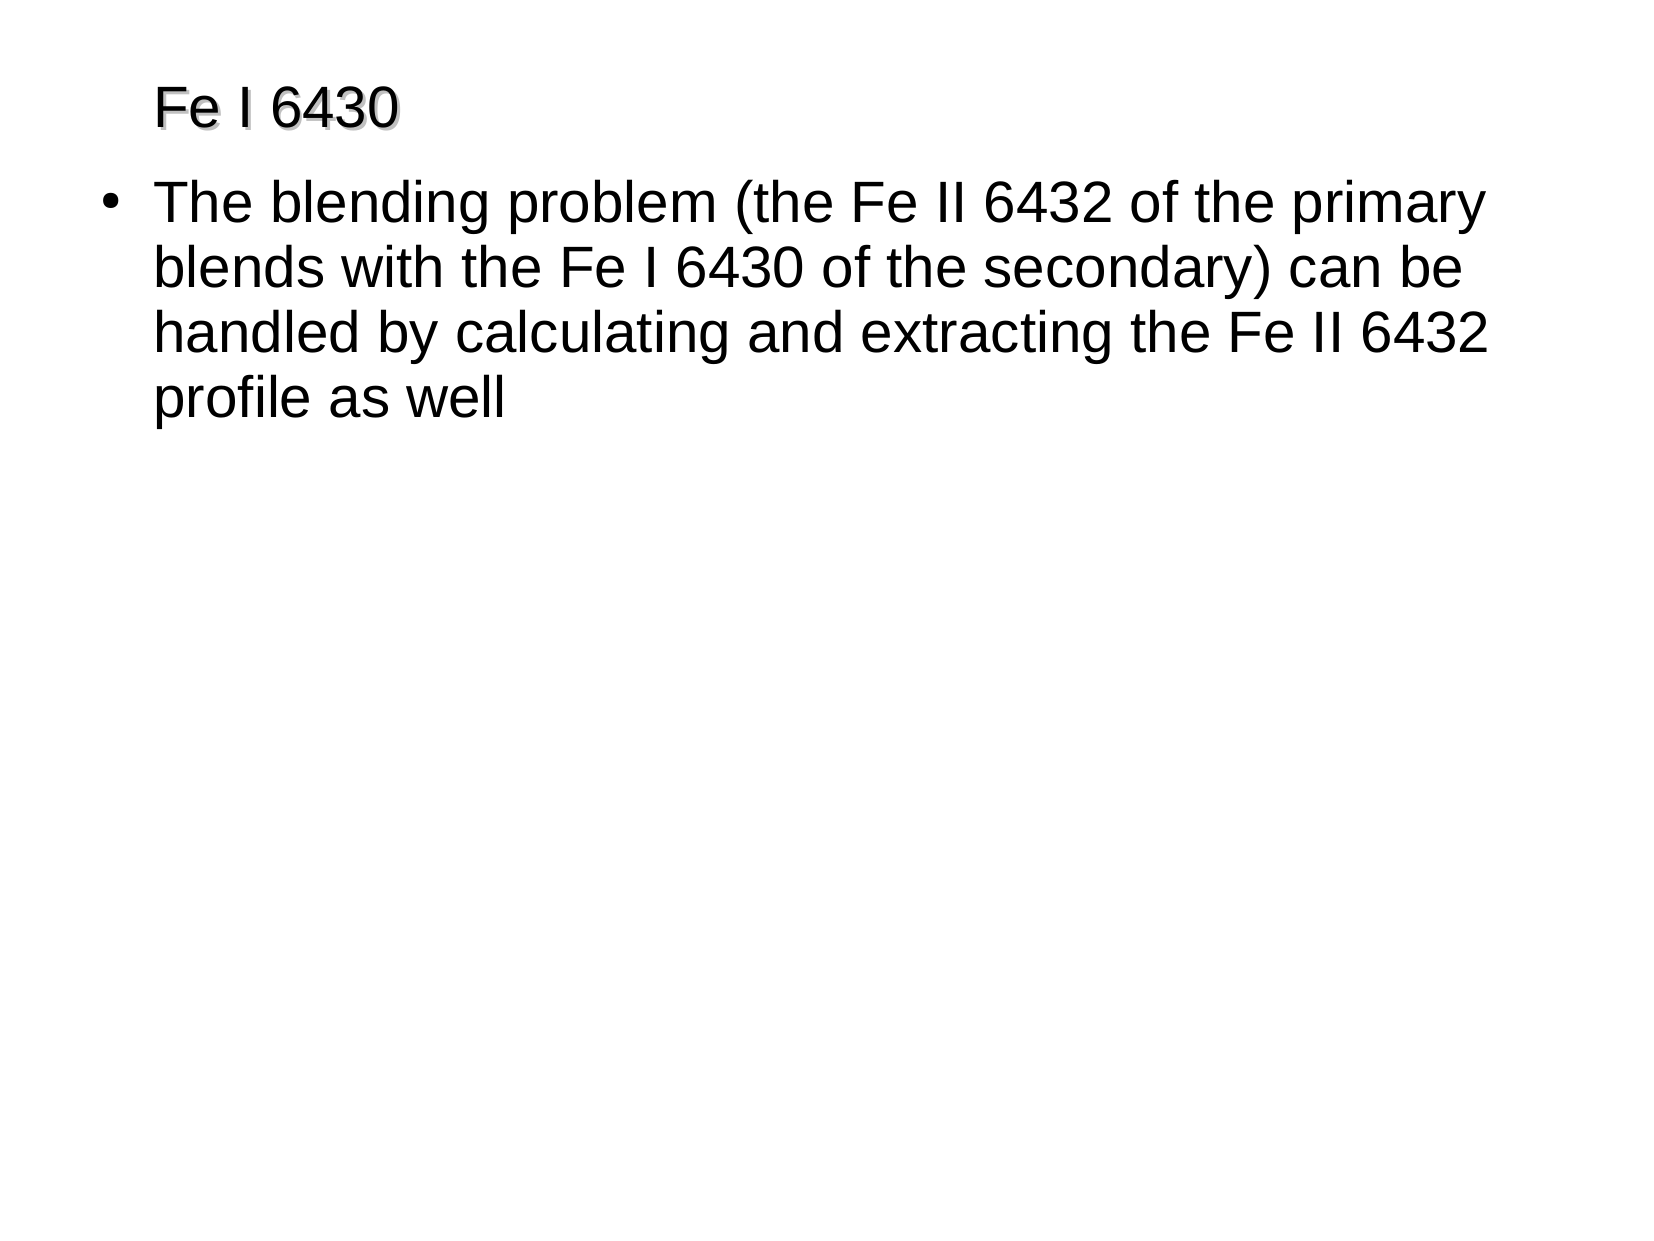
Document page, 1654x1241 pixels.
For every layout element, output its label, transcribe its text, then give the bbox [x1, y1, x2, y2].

list Fe I 6430 The blending problem (the Fe II 6432 of the primary blends with the Fe I 6430 of the secondary) can be handled by calculating and extracting the Fe II 6432 profile as well [82, 75, 1571, 1163]
